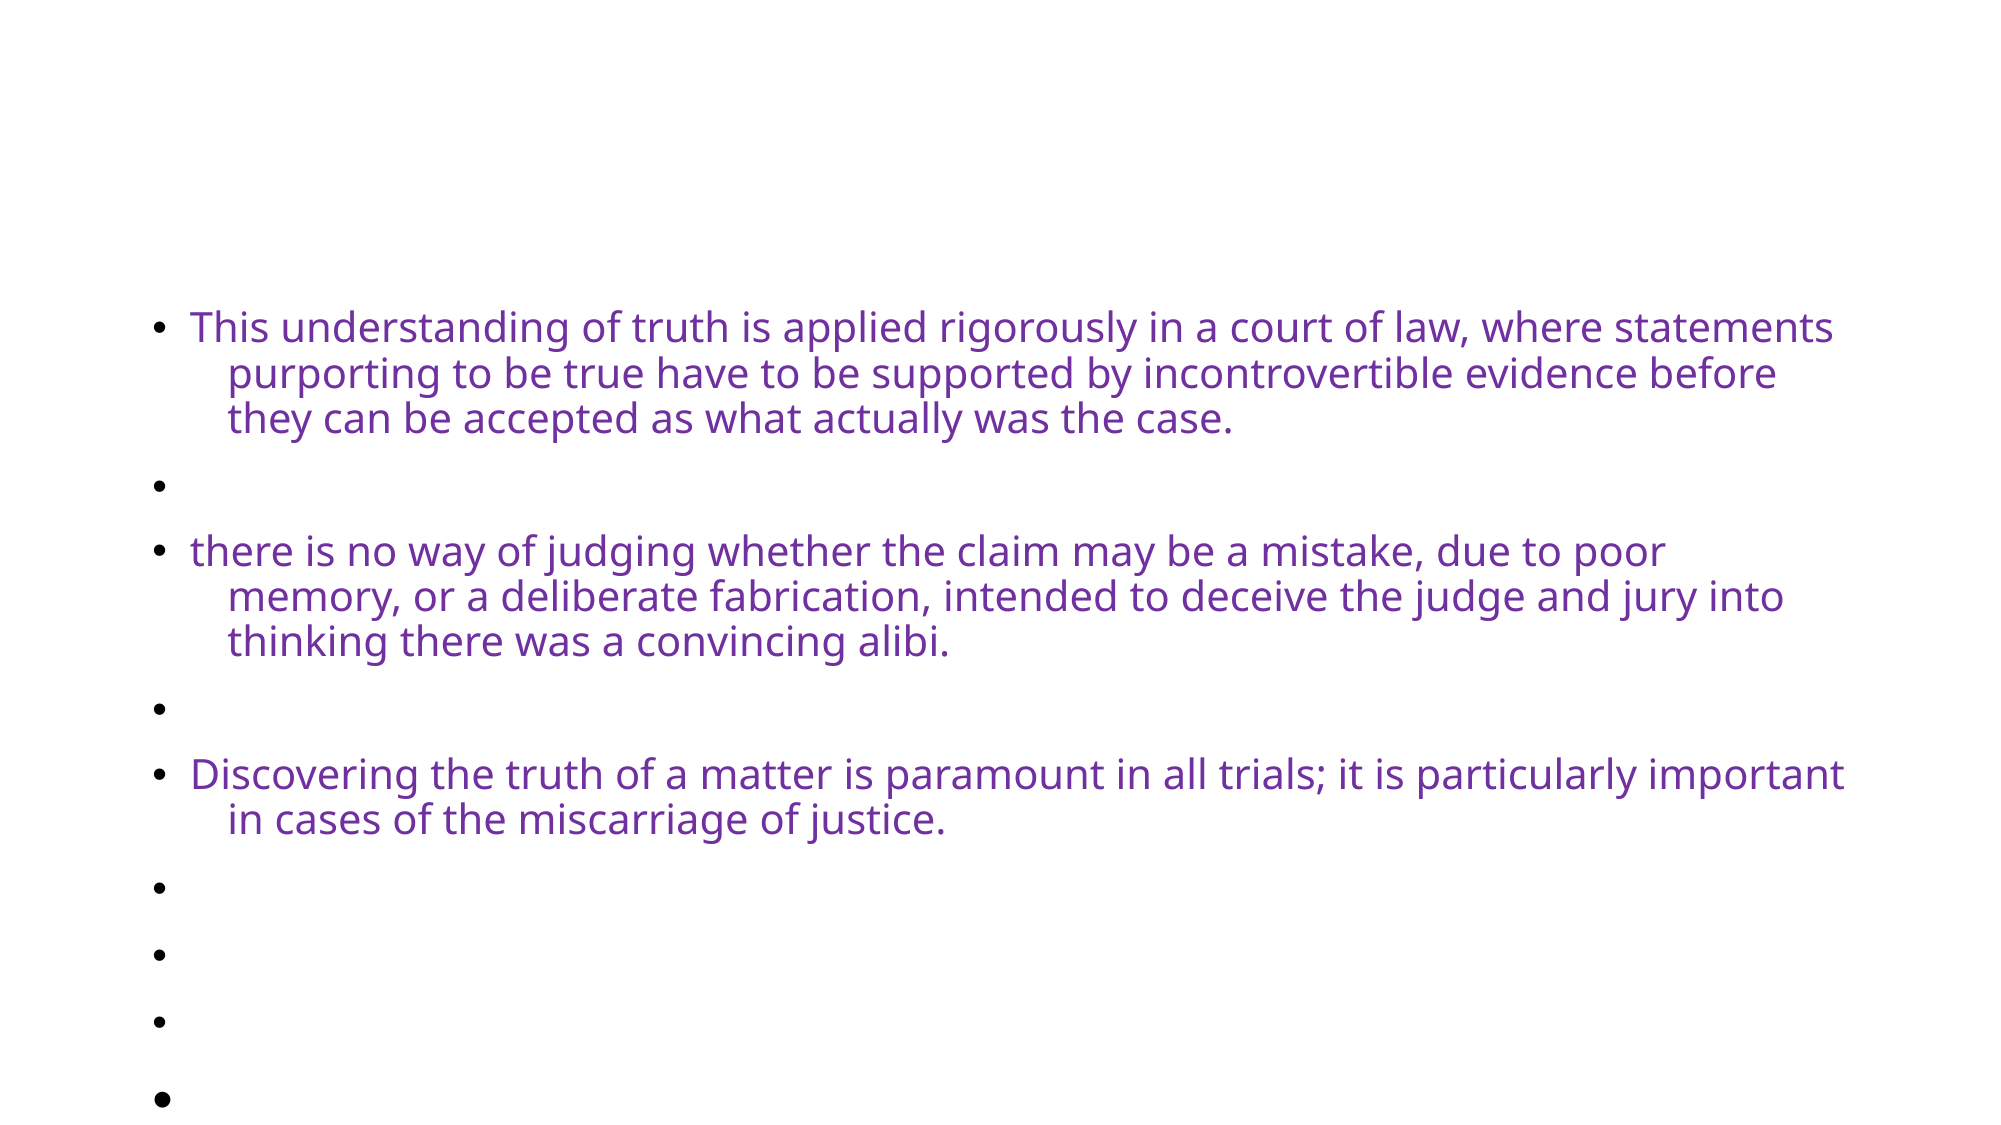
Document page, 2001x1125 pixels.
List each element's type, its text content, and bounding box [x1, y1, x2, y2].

list This understanding of truth is applied rigorously in a court of law, where statements purporting to be true have to be supported by incontrovertible evidence before they can be accepted as what actually was the case. there is no way of judging whether the claim may be a mistake, due to poor memory, or a deliberate fabrication, intended to deceive the judge and jury into thinking there was a convincing alibi. Discovering the truth of a matter is paramount in all trials; it is particularly important in cases of the miscarriage of justice. [137, 299, 1863, 1014]
